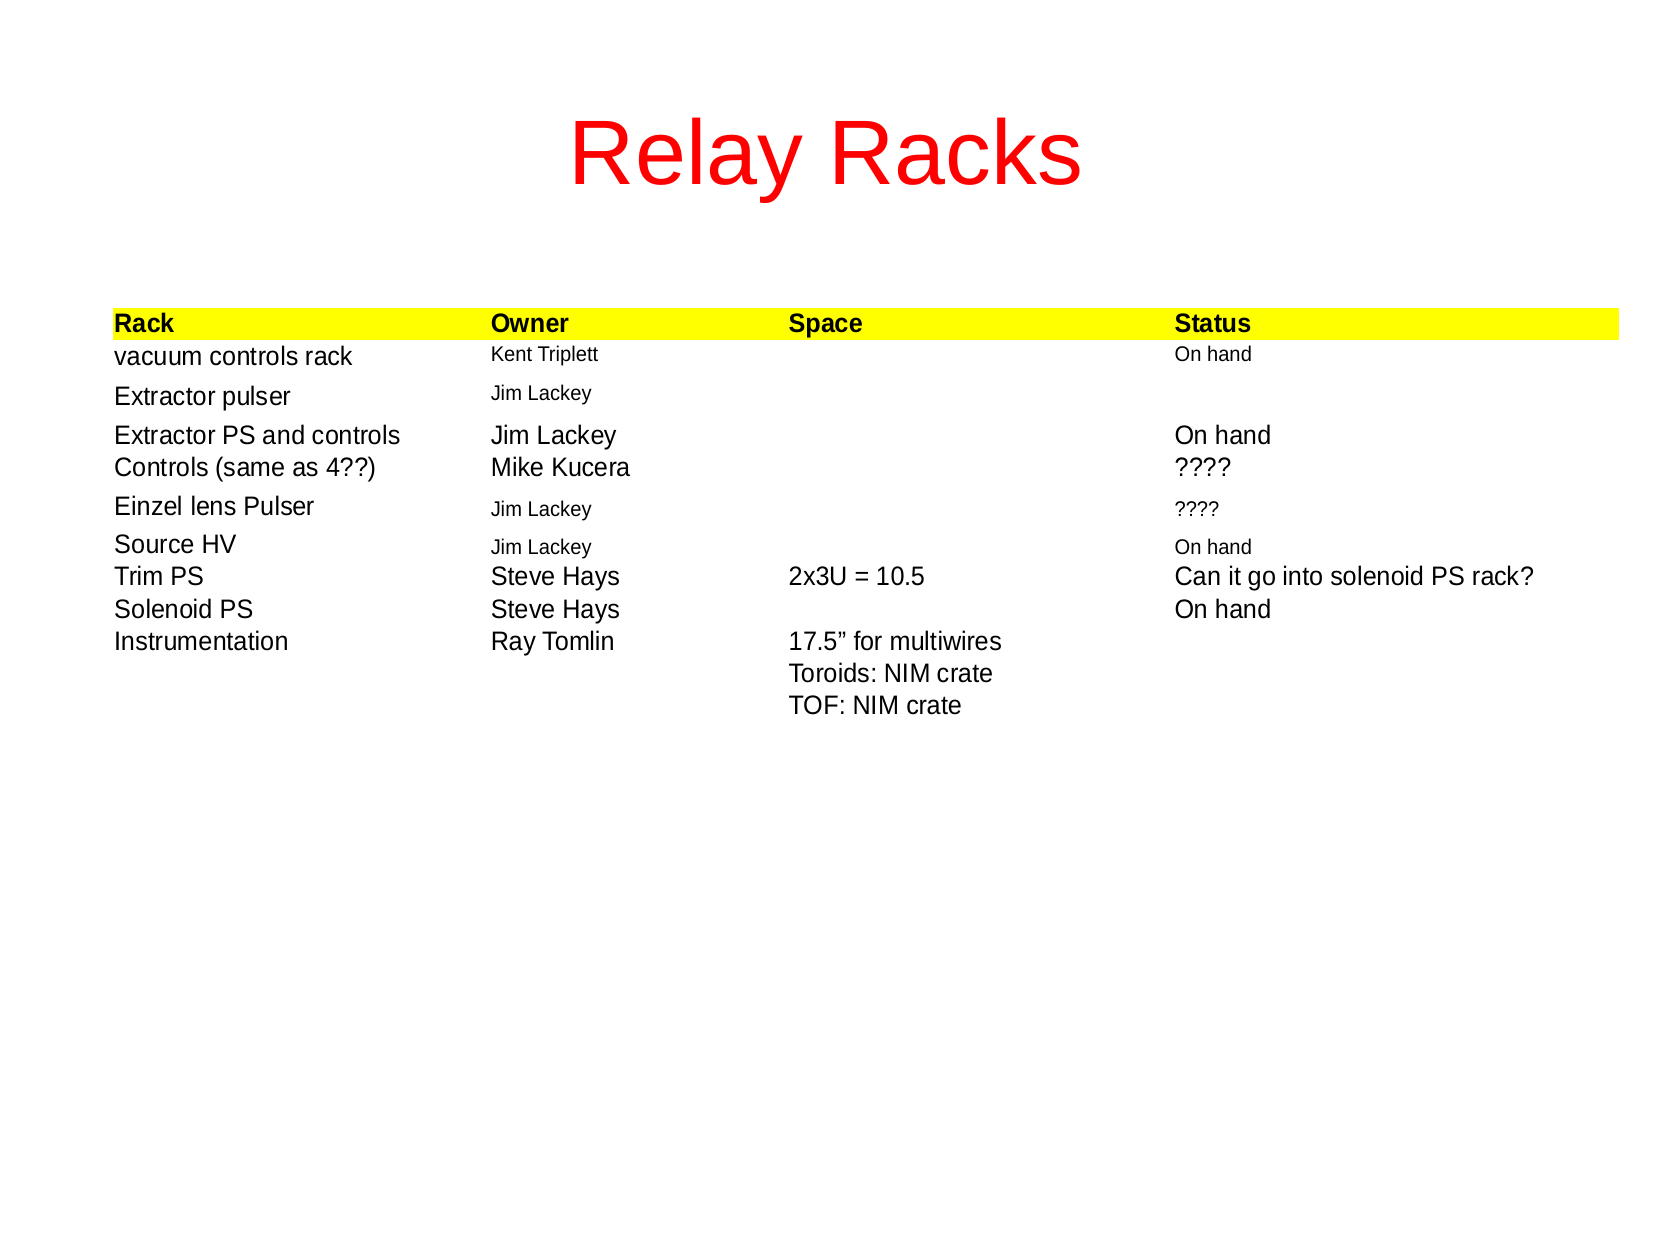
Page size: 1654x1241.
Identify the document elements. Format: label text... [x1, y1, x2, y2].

title Relay Racks [82, 49, 1571, 257]
chart [112, 307, 1621, 1046]
